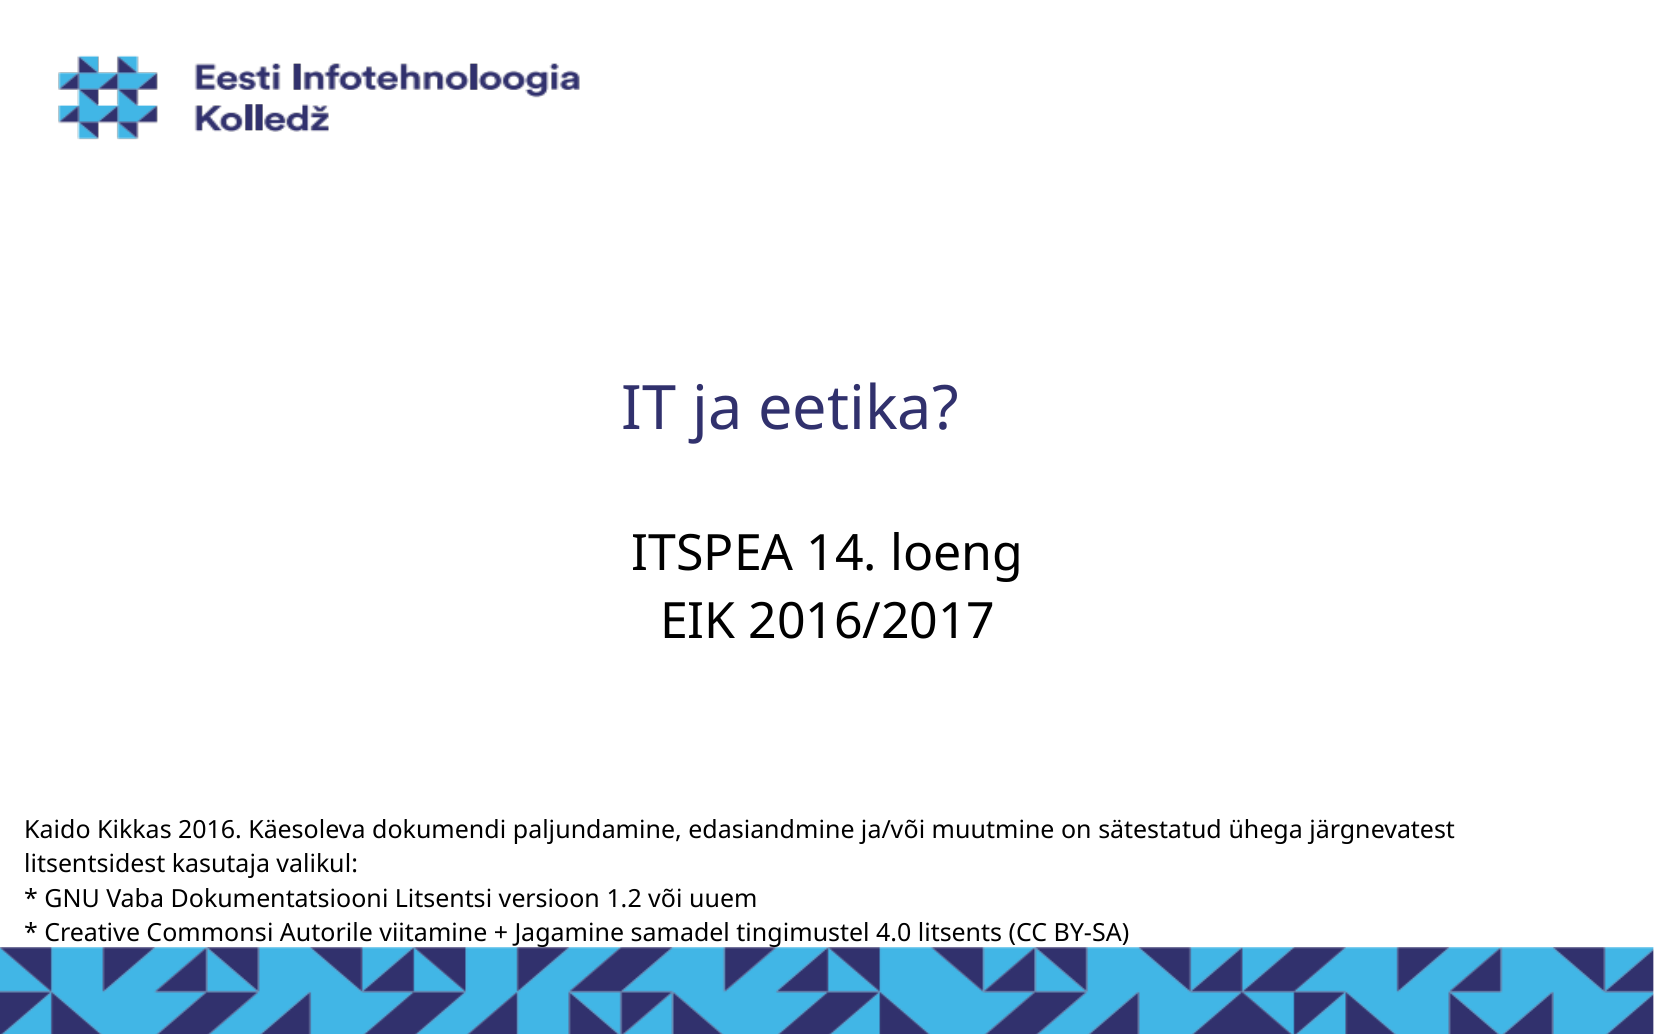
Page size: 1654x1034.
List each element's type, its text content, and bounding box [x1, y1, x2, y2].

title IT ja eetika? [222, 319, 1359, 493]
text_box Kaido Kikkas 2016. Käesoleva dokumendi paljundamine, edasiandmine ja/või muutmine on sätestatud ühega järgnevatest litsentsidest kasutaja valikul: * GNU Vaba Dokumentatsiooni Litsentsi versioon 1.2 või uuem * Creative Commonsi Autorile viitamine + Jagamine samadel tingimustel 4.0 litsents (CC BY-SA) [9, 804, 1548, 957]
subtitle ITSPEA 14. loeng EIK 2016/2017 [259, 518, 1396, 651]
